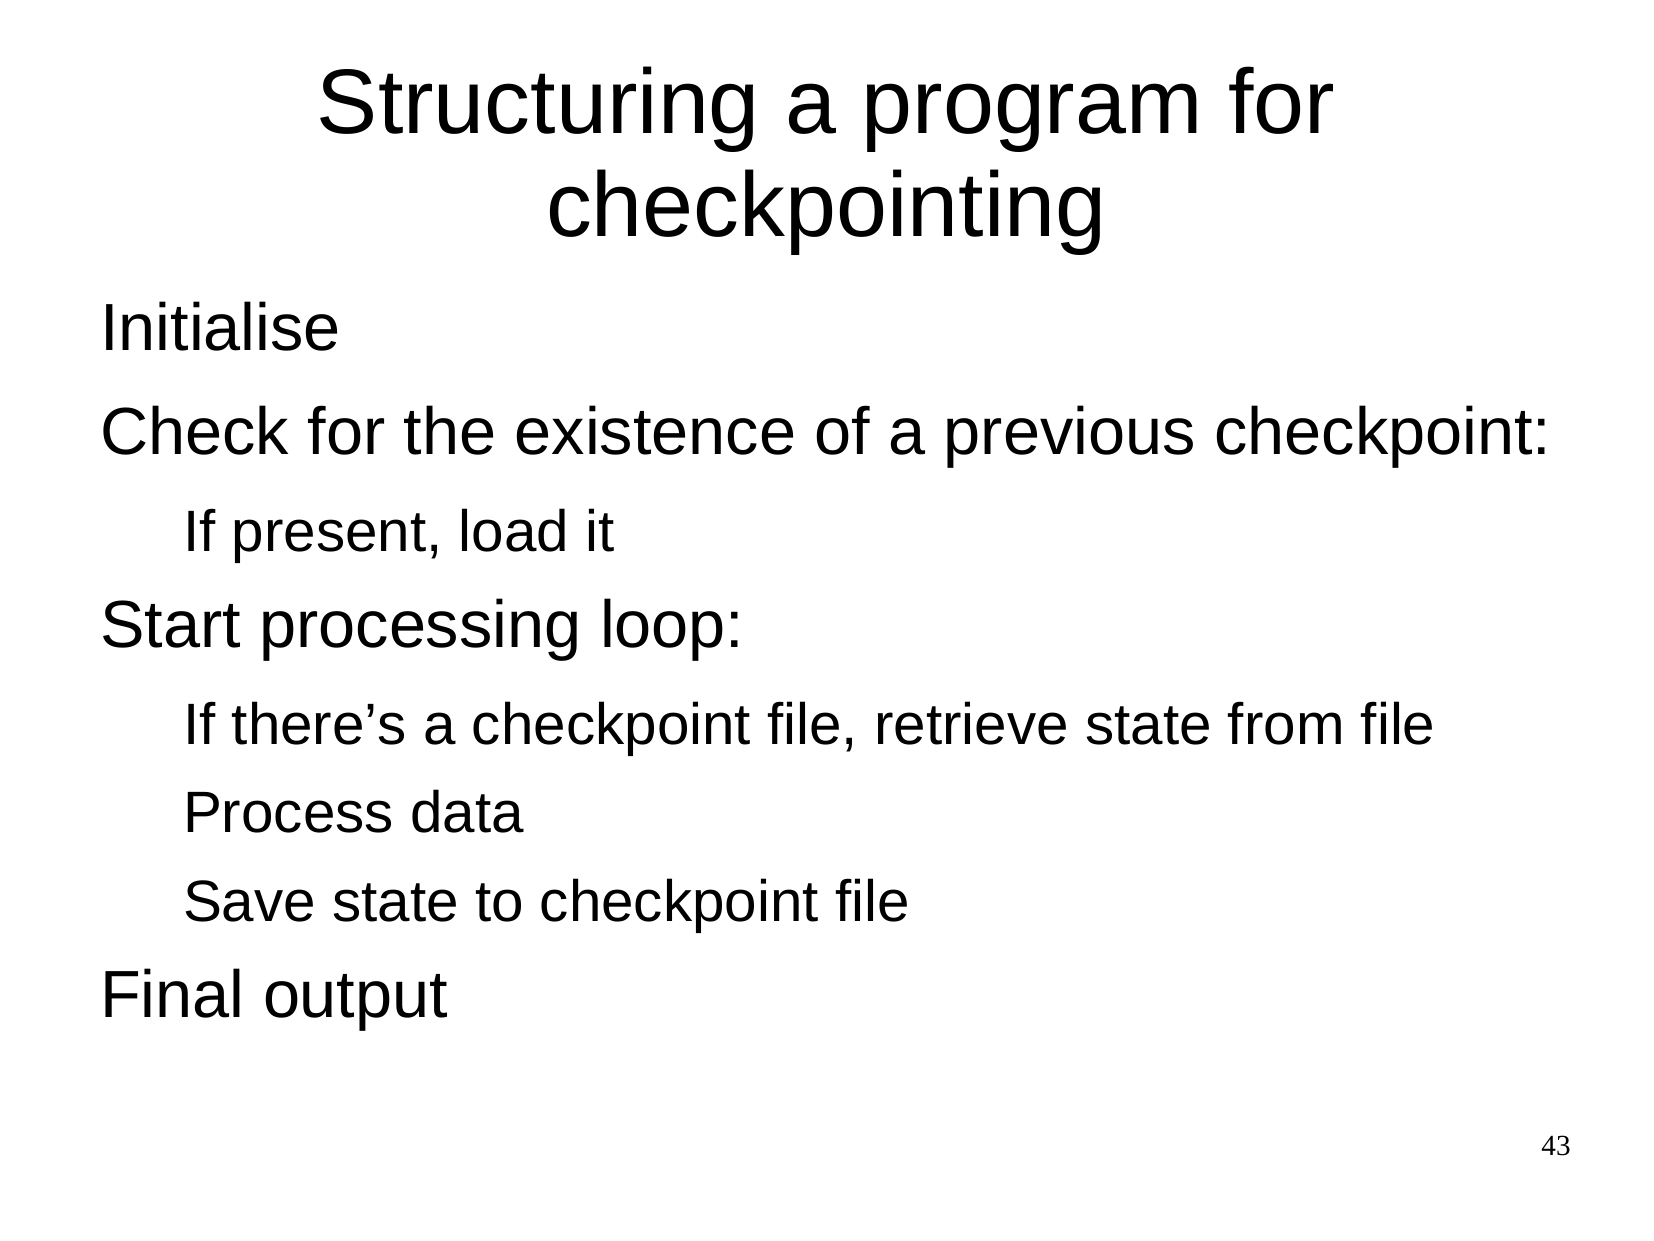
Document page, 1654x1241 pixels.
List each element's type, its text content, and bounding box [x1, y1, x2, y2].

title Structuring a program for checkpointing [82, 50, 1571, 256]
list Initialise Check for the existence of a previous checkpoint: If present, load it Start processing loop: If there’s a checkpoint file, retrieve state from file Process data Save state to checkpoint file Final output [82, 290, 1571, 1106]
